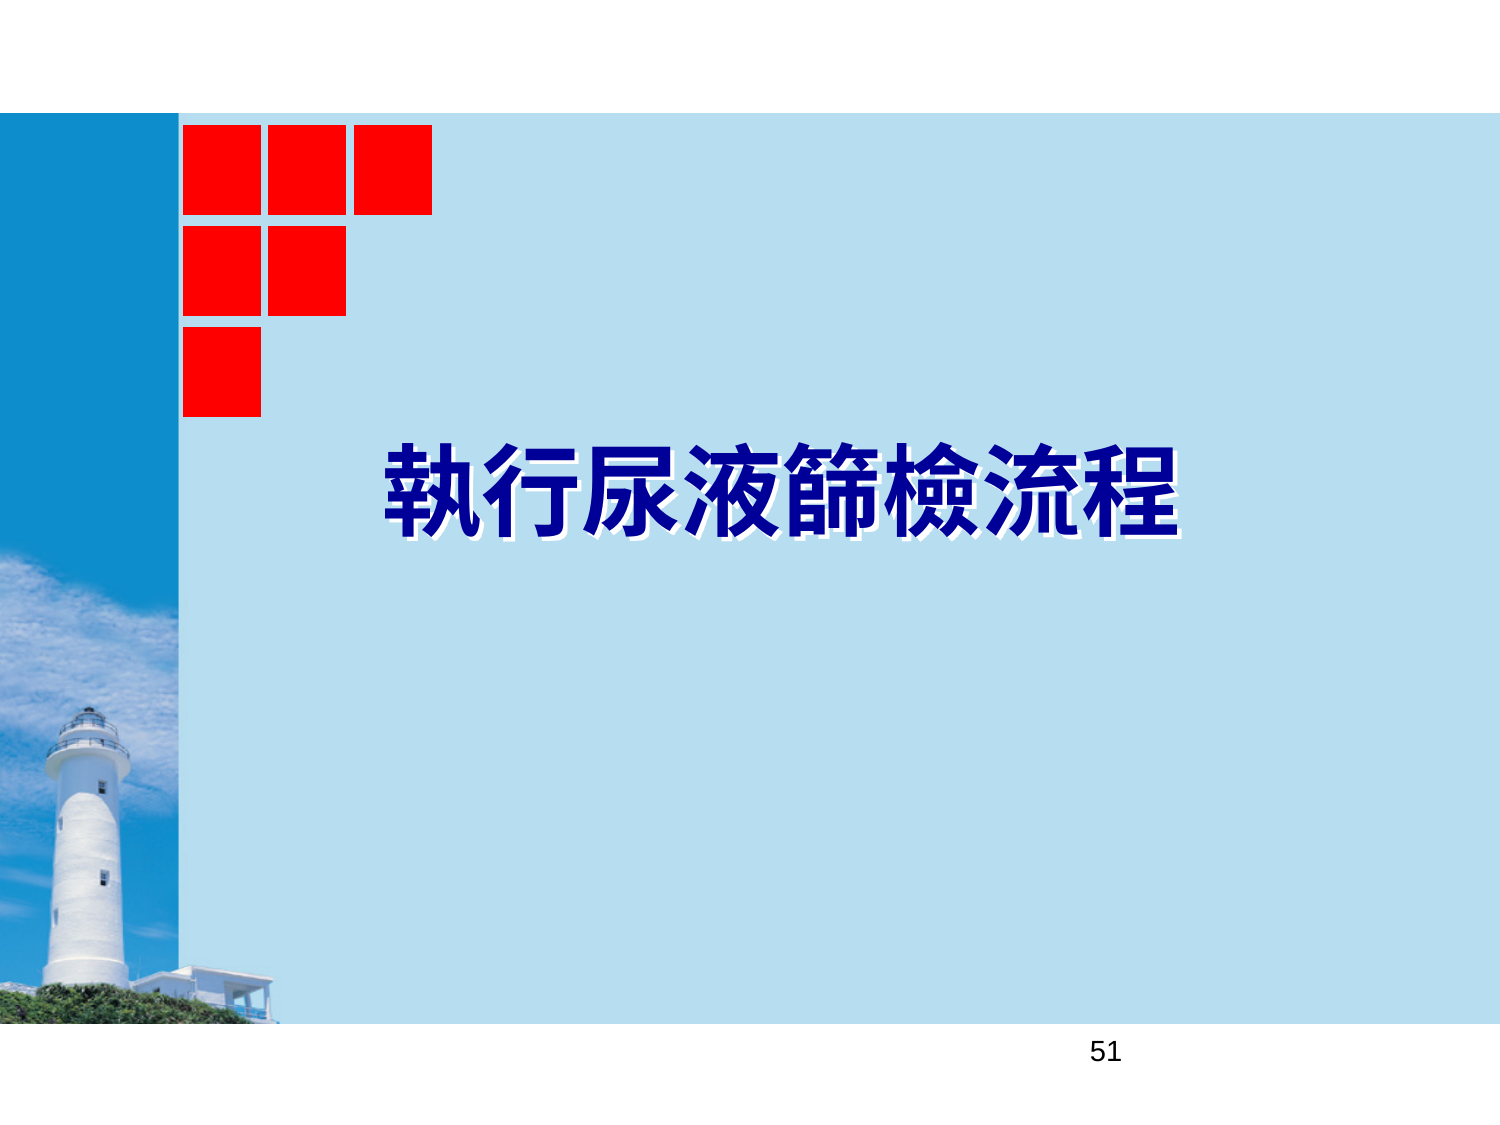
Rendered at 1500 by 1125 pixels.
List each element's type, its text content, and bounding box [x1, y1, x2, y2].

picture [0, 113, 1500, 1024]
text_box [268, 125, 346, 215]
text_box [183, 125, 261, 215]
text_box [1074, 1024, 1426, 1103]
text_box [183, 226, 261, 316]
text_box [268, 226, 346, 316]
text_box [183, 327, 261, 417]
list 執行尿液篩檢流程 [289, 420, 1447, 658]
text_box [354, 125, 432, 215]
